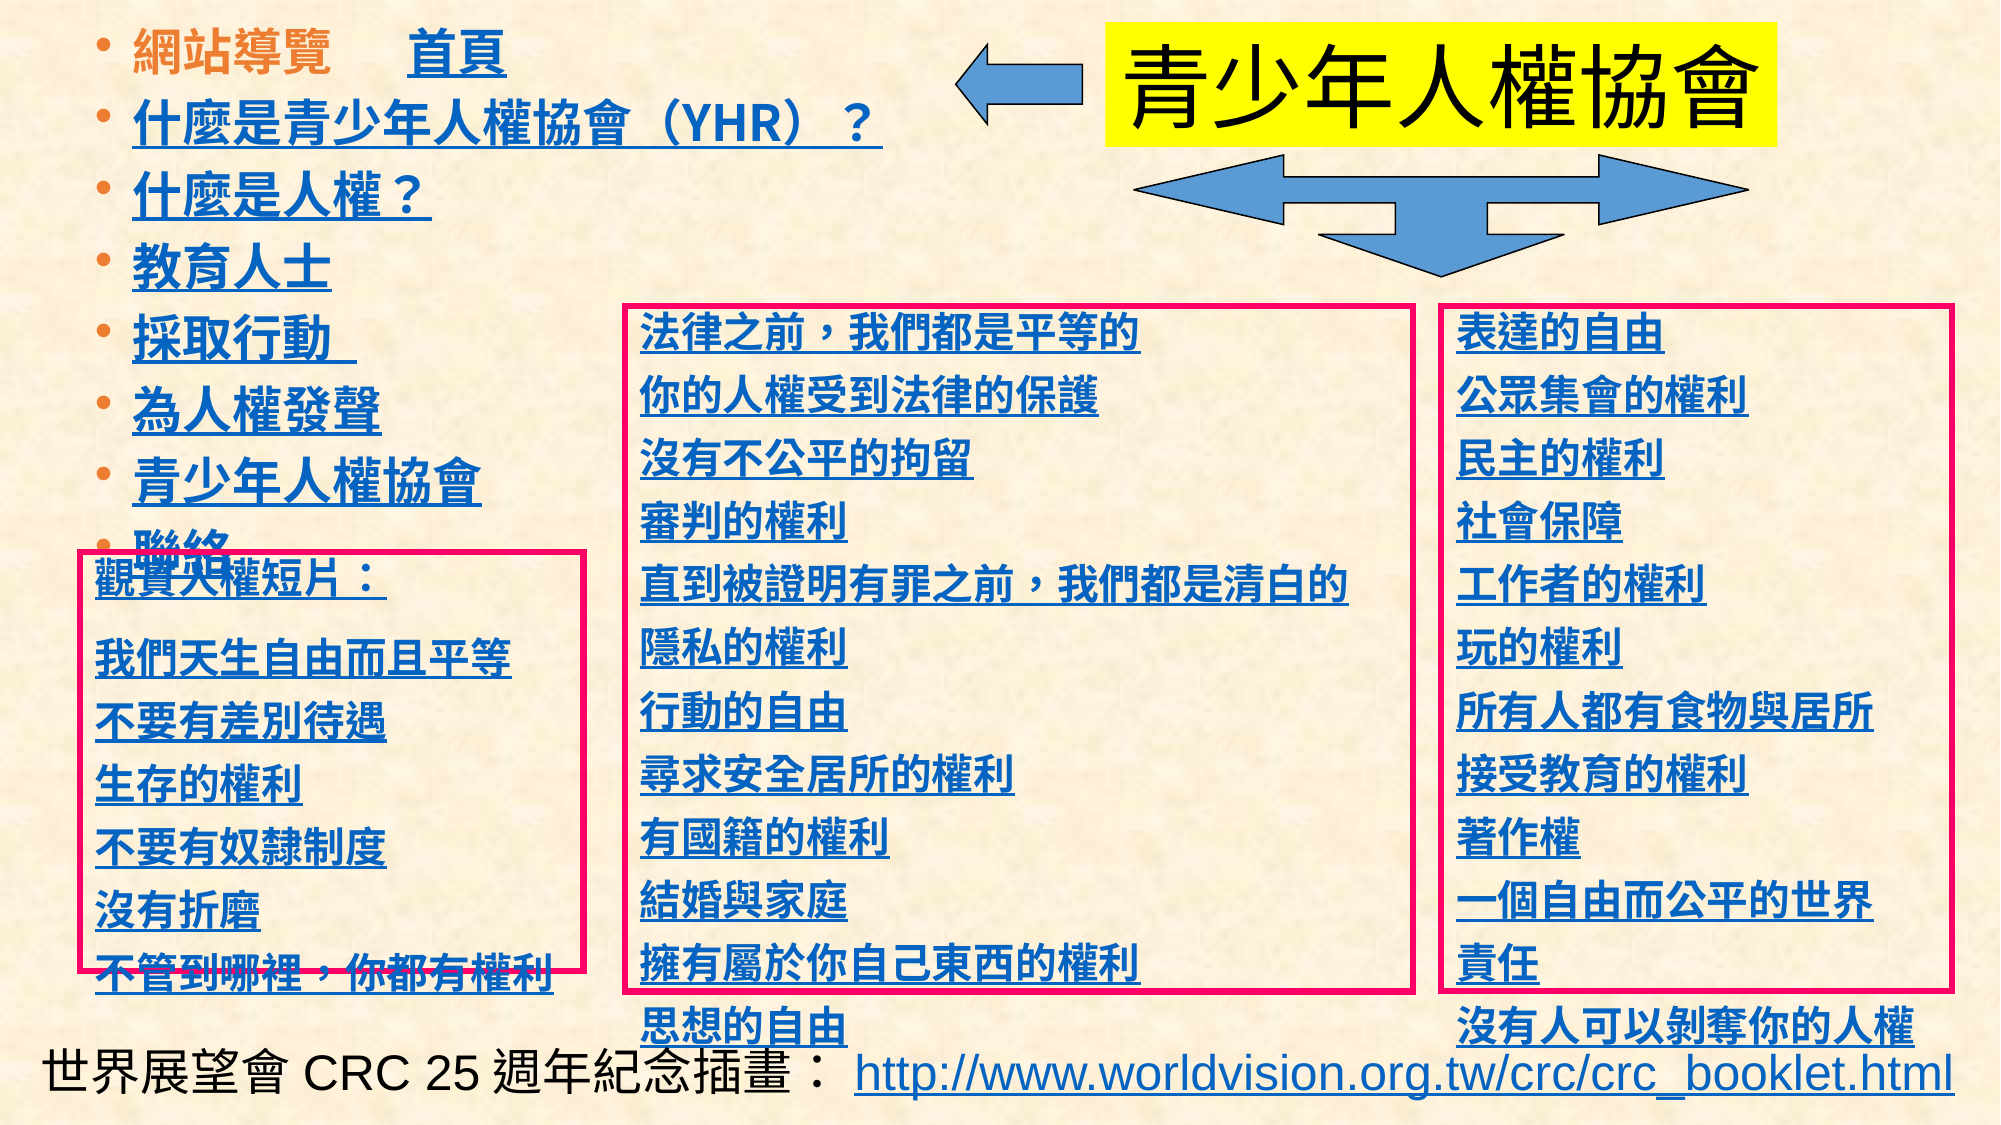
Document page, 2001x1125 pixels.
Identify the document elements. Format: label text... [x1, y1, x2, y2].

text_box 世界展望會CRC 25週年紀念插畫：http://www.worldvision.org.tw/crc/crc_booklet.html [11, 1032, 1985, 1108]
text_box 觀賞人權短片： 我們天生自由而且平等 不要有差別待遇 生存的權利 不要有奴隸制度 沒有折磨 不管到哪裡，你都有權利 [79, 552, 584, 971]
text_box [955, 44, 1083, 125]
text_box 青少年人權協會 [1105, 22, 1778, 147]
picture [0, 0, 2001, 1125]
text_box 表達的自由 公眾集會的權利 民主的權利 社會保障 工作者的權利 玩的權利 所有人都有食物與居所 接受教育的權利 著作權 一個自由而公平的世界 責任 沒有人可以剝奪你的人權 [1441, 306, 1953, 992]
list 網站導覽 首頁 什麼是青少年人權協會（YHR）？ 什麼是人權？ 教育人士 採取行動 為人權發聲 青少年人權協會 聯絡 [79, 22, 933, 532]
text_box [1133, 154, 1749, 277]
text_box 法律之前，我們都是平等的 你的人權受到法律的保護 沒有不公平的拘留 審判的權利 直到被證明有罪之前，我們都是清白的 隱私的權利 行動的自由 尋求安全居所的權利 有國籍的權利 結婚與家庭 擁有屬於你自己東西的權利 思想的自由 [624, 306, 1414, 992]
